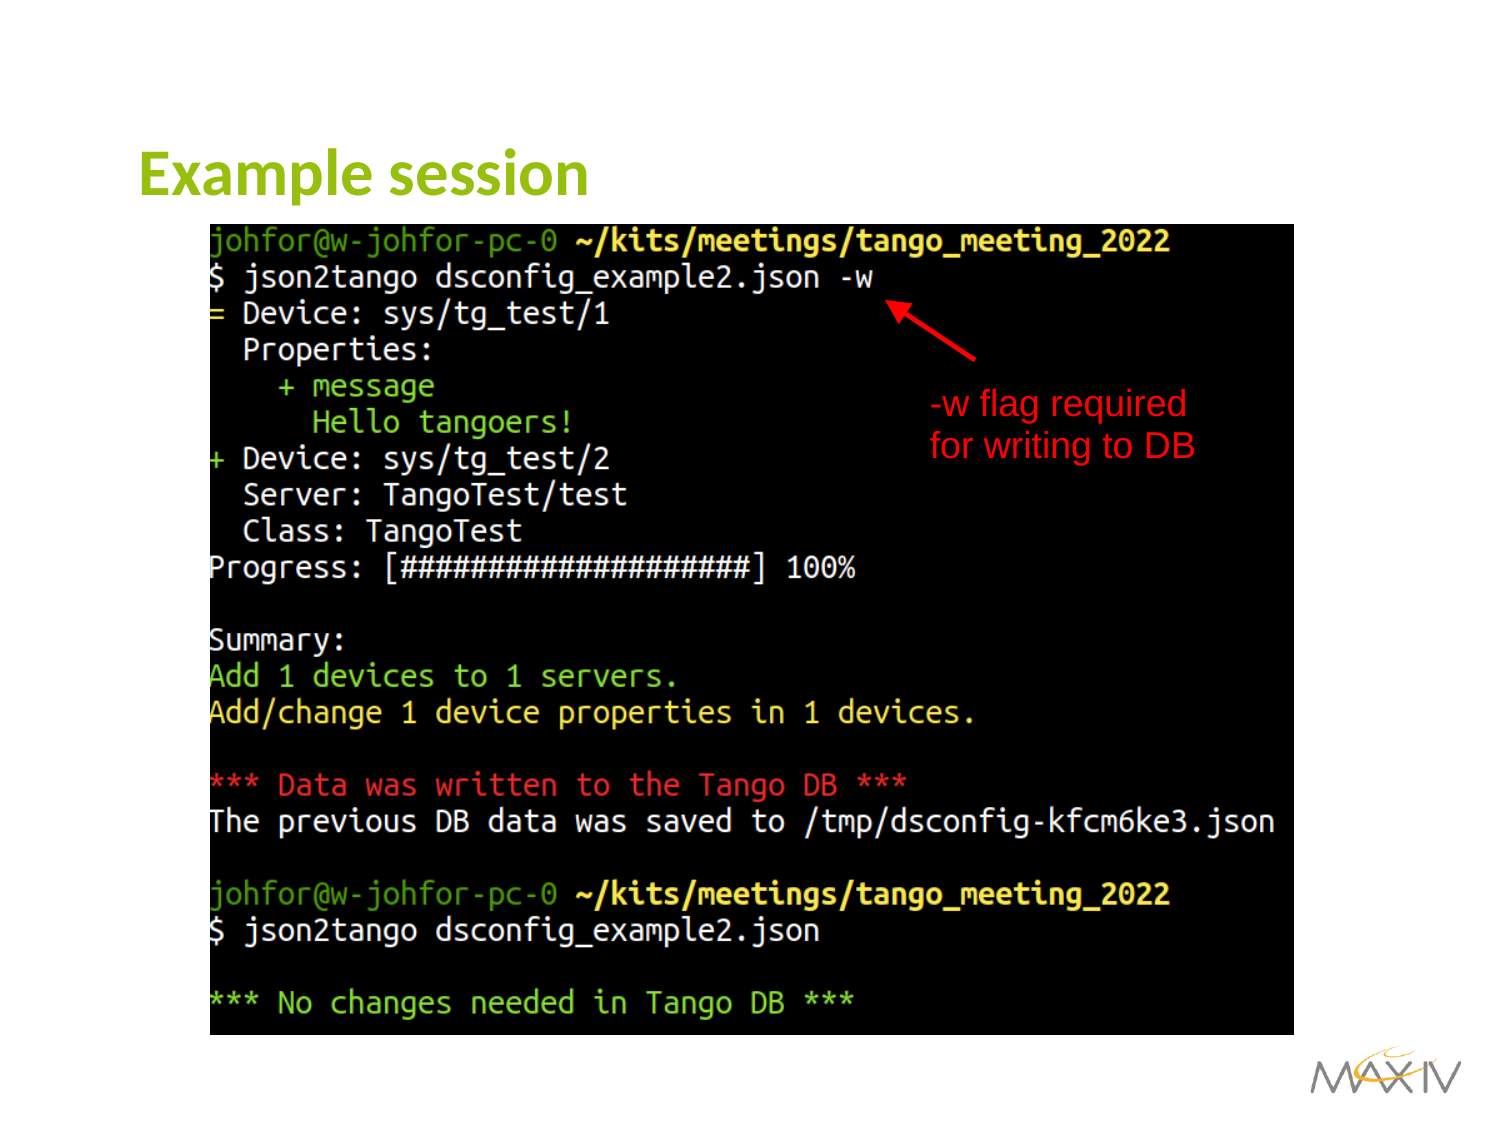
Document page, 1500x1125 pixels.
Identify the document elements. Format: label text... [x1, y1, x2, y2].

picture [210, 224, 1294, 1035]
text_box -w flag required for writing to DB [915, 375, 1212, 474]
picture [1309, 1045, 1463, 1094]
title Example session [123, 28, 1370, 217]
